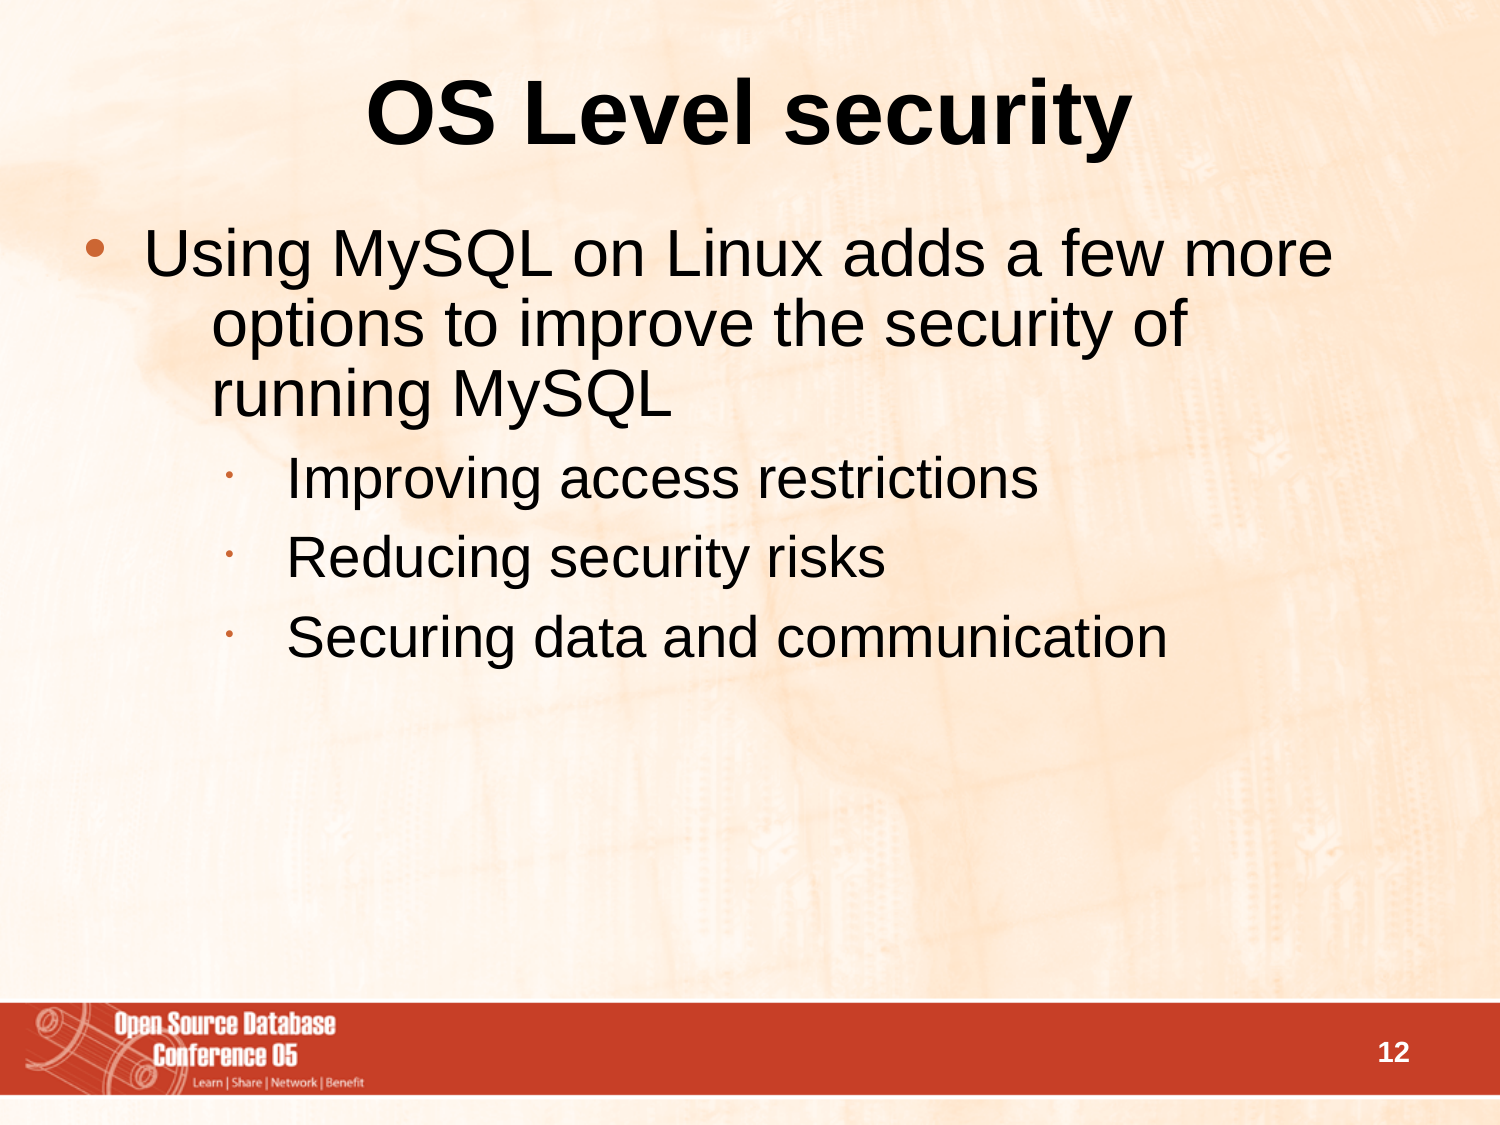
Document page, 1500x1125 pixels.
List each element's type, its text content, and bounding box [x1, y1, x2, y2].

list Using MySQL on Linux adds a few more options to improve the security of running MySQL Improving access restrictions Reducing security risks Securing data and communication [75, 220, 1426, 977]
title OS Level security [75, 18, 1426, 207]
picture [0, 0, 1500, 1125]
